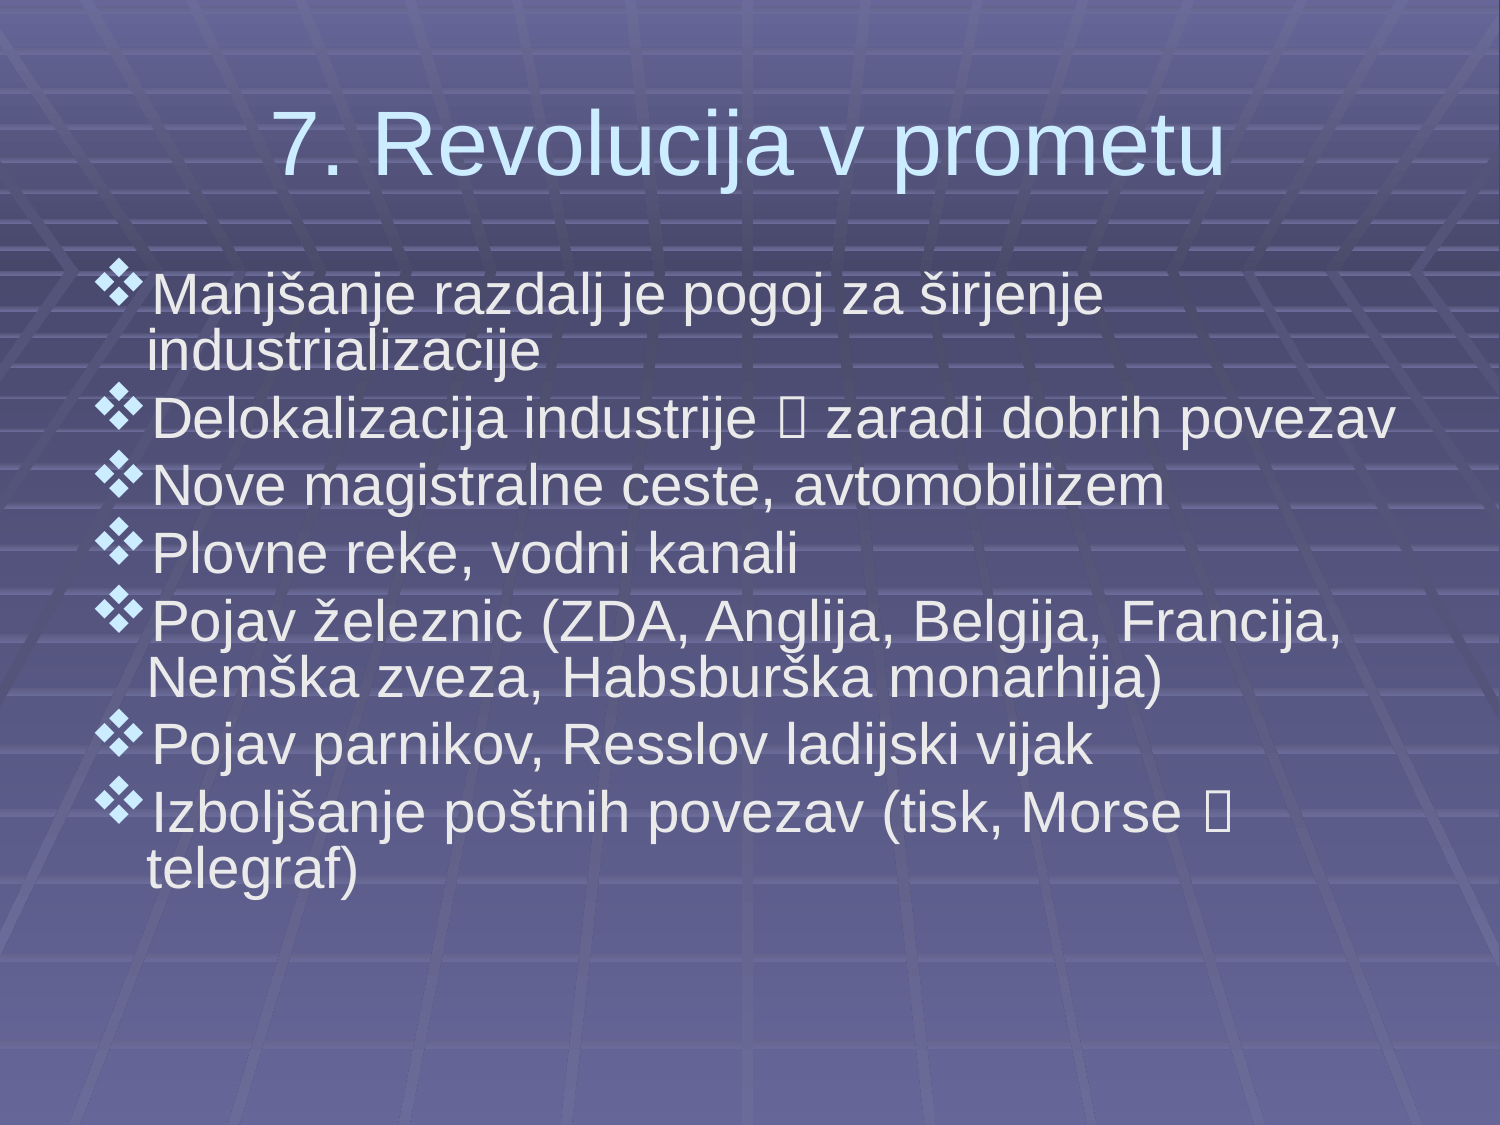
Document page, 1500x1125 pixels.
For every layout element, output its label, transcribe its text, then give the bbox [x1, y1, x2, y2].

list Manjšanje razdalj je pogoj za širjenje industrializacije Delokalizacija industrije  zaradi dobrih povezav Nove magistralne ceste, avtomobilizem Plovne reke, vodni kanali Pojav železnic (ZDA, Anglija, Belgija, Francija, Nemška zveza, Habsburška monarhija) Pojav parnikov, Resslov ladijski vijak Izboljšanje poštnih povezav (tisk, Morse  telegraf) [74, 262, 1425, 1000]
title 7. Revolucija v prometu [74, 44, 1425, 233]
